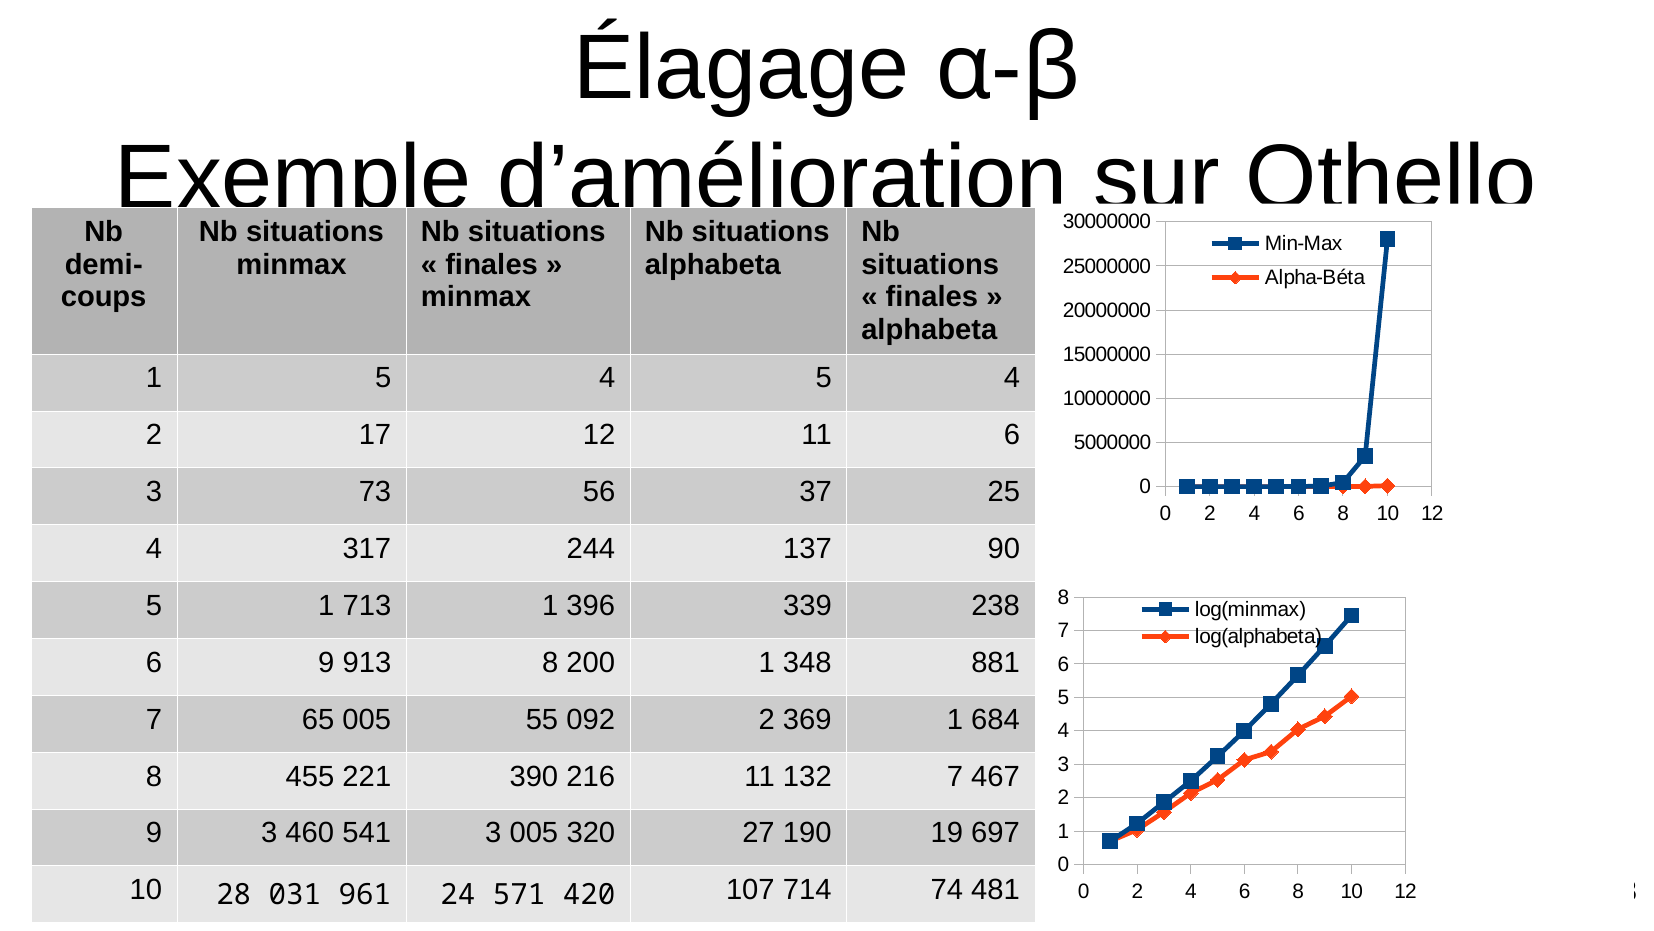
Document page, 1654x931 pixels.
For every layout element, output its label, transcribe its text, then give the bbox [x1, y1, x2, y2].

table_cell 55 092 [407, 696, 630, 752]
table_cell 74 481 [847, 866, 1035, 922]
table_cell 455 221 [178, 753, 406, 809]
table_cell 24 571 420 [407, 866, 630, 922]
table_cell 25 [847, 468, 1035, 524]
table_cell 3 005 320 [407, 810, 630, 865]
table_cell 3 [32, 468, 177, 524]
table_cell 317 [178, 525, 406, 581]
table_cell 56 [407, 468, 630, 524]
table_cell 1 713 [178, 582, 406, 638]
table_cell 8 [32, 753, 177, 809]
table_cell 19 697 [847, 810, 1035, 865]
table_cell 17 [178, 412, 406, 467]
table_cell 7 467 [847, 753, 1035, 809]
table_cell 5 [178, 355, 406, 411]
table_cell 1 [32, 355, 177, 411]
table_header Nb situations « finales » alphabeta [847, 208, 1035, 354]
table_cell 4 [407, 355, 630, 411]
table_header Nb situations alphabeta [631, 208, 846, 354]
table_cell 27 190 [631, 810, 846, 865]
table_header Nb situations minmax [178, 208, 406, 354]
table_cell 5 [631, 355, 846, 411]
table_cell 8 200 [407, 639, 630, 695]
table_cell 9 [32, 810, 177, 865]
table_cell 1 396 [407, 582, 630, 638]
table_cell 2 369 [631, 696, 846, 752]
table_header Nb situations « finales » minmax [407, 208, 630, 354]
chart [1051, 203, 1634, 532]
table_cell 12 [407, 412, 630, 467]
table_cell 1 348 [631, 639, 846, 695]
table_cell 1 684 [847, 696, 1035, 752]
table_cell 2 [32, 412, 177, 467]
table_cell 11 132 [631, 753, 846, 809]
table_cell 90 [847, 525, 1035, 581]
table_header Nb demi-coups [32, 208, 177, 354]
table_cell 137 [631, 525, 846, 581]
table_cell 28 031 961 [178, 866, 406, 922]
table_cell 11 [631, 412, 846, 467]
table_cell 4 [32, 525, 177, 581]
table_cell 238 [847, 582, 1035, 638]
table_cell 881 [847, 639, 1035, 695]
chart [1045, 578, 1634, 910]
table_cell 4 [847, 355, 1035, 411]
table_cell 73 [178, 468, 406, 524]
table_cell 3 460 541 [178, 810, 406, 865]
table_cell 107 714 [631, 866, 846, 922]
table_cell 339 [631, 582, 846, 638]
table_cell 7 [32, 696, 177, 752]
table_cell 6 [847, 412, 1035, 467]
table_cell 9 913 [178, 639, 406, 695]
table_cell 65 005 [178, 696, 406, 752]
title Élagage α-β Exemple d’amélioration sur Othello [82, 9, 1571, 220]
table_cell 6 [32, 639, 177, 695]
table_cell 10 [32, 866, 177, 922]
table_cell 244 [407, 525, 630, 581]
table_cell 37 [631, 468, 846, 524]
table_cell 390 216 [407, 753, 630, 809]
table_cell 5 [32, 582, 177, 638]
